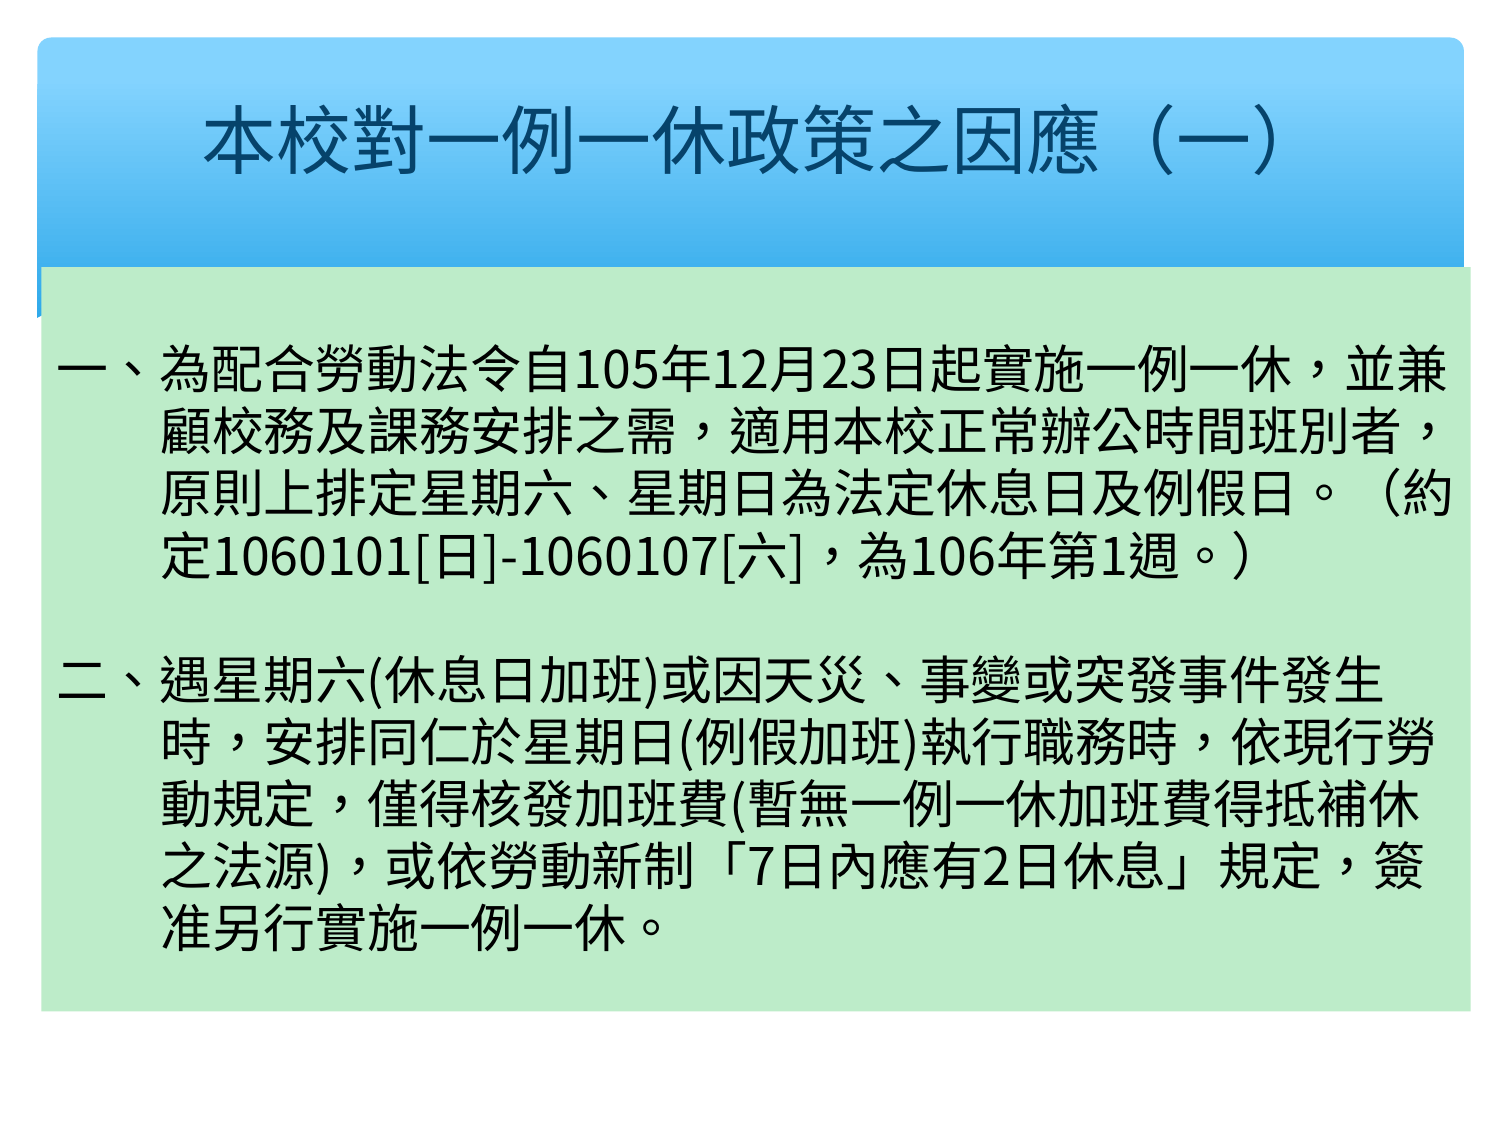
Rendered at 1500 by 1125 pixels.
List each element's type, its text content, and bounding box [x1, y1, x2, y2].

title 本校對一例一休政策之因應（一） [88, 78, 1439, 267]
list 一、為配合勞動法令自105年12月23日起實施一例一休，並兼顧校務及課務安排之需，適用本校正常辦公時間班別者，原則上排定星期六、星期日為法定休息日及例假日。（約定1060101[日]-1060107[六]，為106年第1週。） 二、遇星期六(休息日加班)或因天災、事變或突發事件發生時，安排同仁於星期日(例假加班)執行職務時，依現行勞動規定，僅得核發加班費(暫無一例一休加班費得抵補休之法源)，或依勞動新制「7日內應有2日休息」規定，簽准另行實施一例一休。 [41, 267, 1471, 1012]
